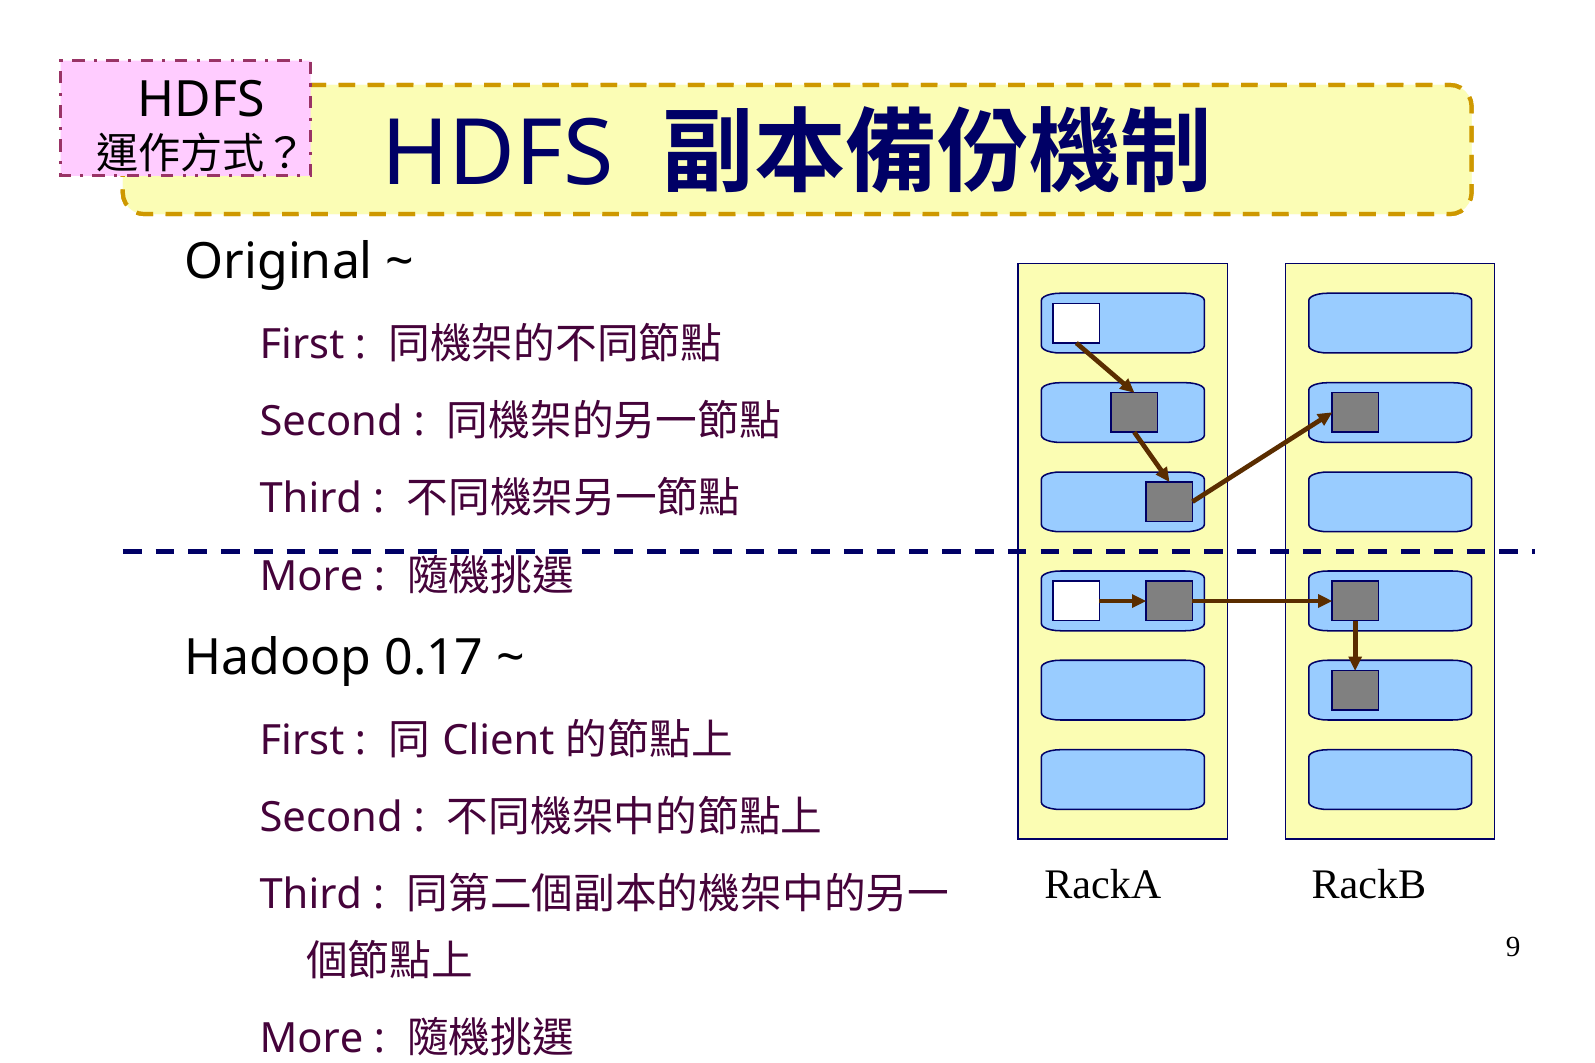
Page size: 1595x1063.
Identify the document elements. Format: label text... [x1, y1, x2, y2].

title HDFS 副本備份機制 [169, 82, 1425, 208]
text_box [1285, 263, 1495, 839]
text_box RackA [1029, 849, 1216, 916]
text_box HDFS 運作方式？ [59, 59, 344, 186]
text_box [1018, 263, 1228, 839]
text_box RackB [1296, 849, 1484, 916]
text_box <編號> [1363, 919, 1536, 983]
list Original ~ First : 同機架的不同節點 Second : 同機架的另一節點 Third : 不同機架另一節點 More : 隨機挑選 Hadoop 0.17 ~ First : 同Client的節點上 Second : 不同機架中的節點上 Third : 同第二個副本的機架中的另一個節點上 More : 隨機挑選 [169, 211, 975, 949]
